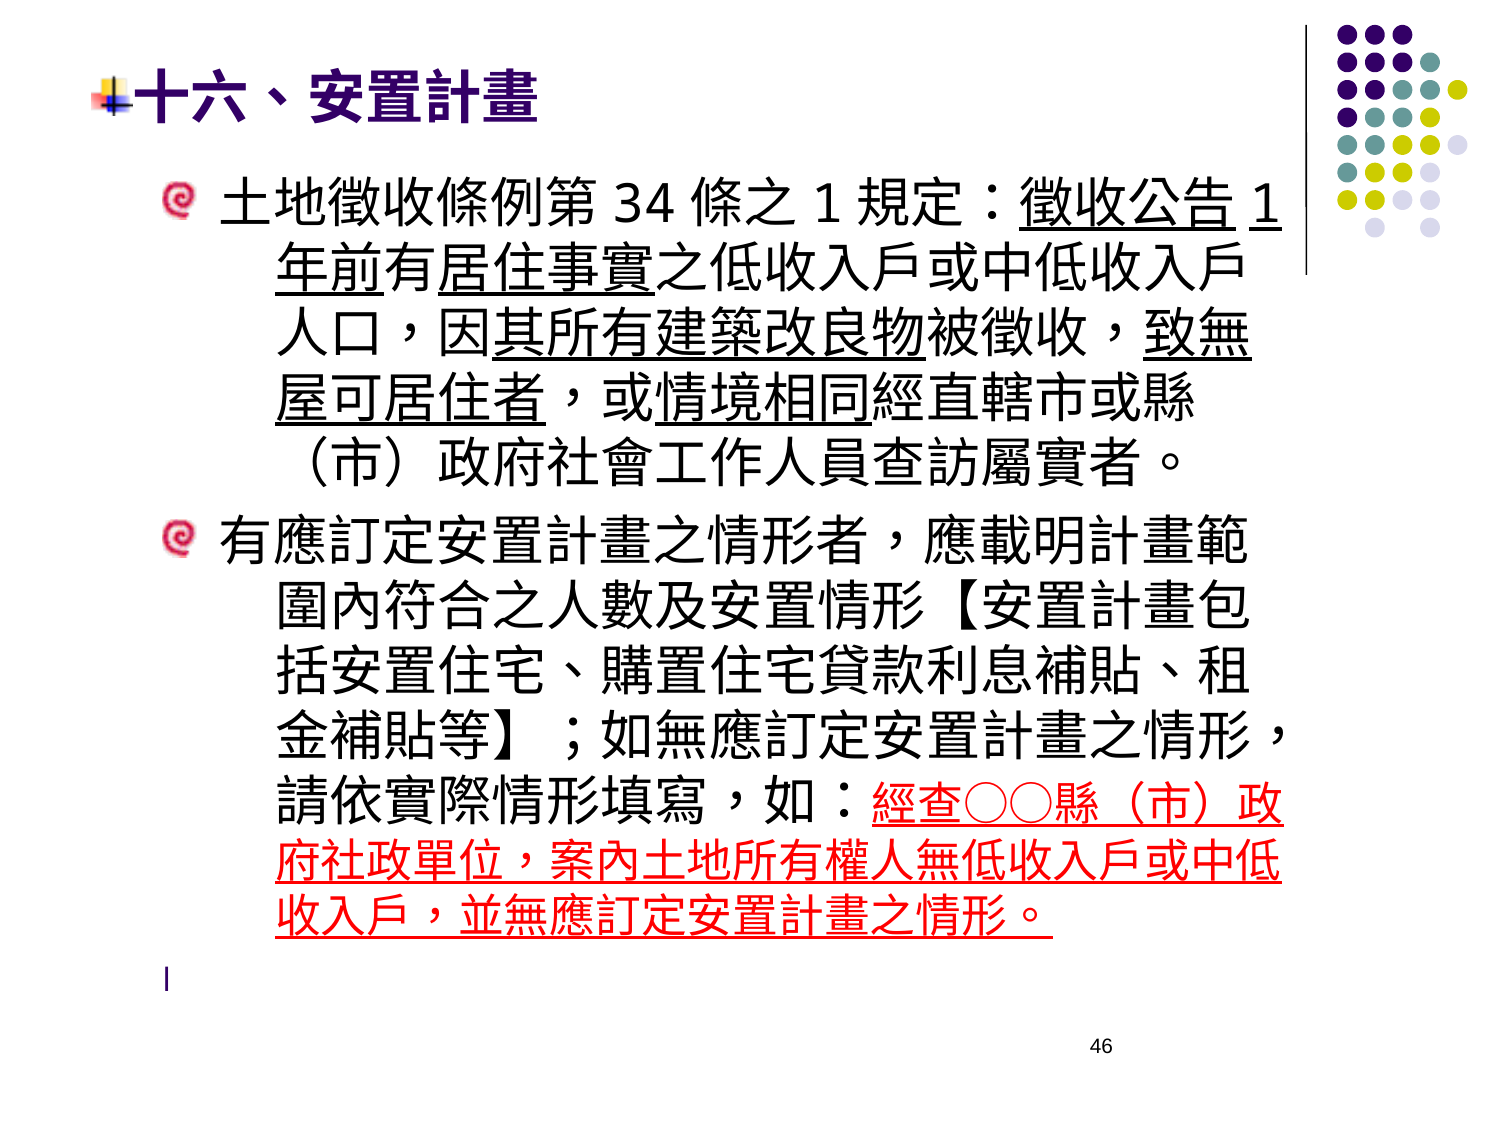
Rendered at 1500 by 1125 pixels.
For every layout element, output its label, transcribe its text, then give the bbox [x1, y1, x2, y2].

text_box [1074, 1025, 1426, 1101]
text_box 十六、安置計畫 [77, 43, 1314, 137]
list 土地徵收條例第34條之1規定：徵收公告1年前有居住事實之低收入戶或中低收入戶人口，因其所有建築改良物被徵收，致無屋可居住者，或情境相同經直轄市或縣（市）政府社會工作人員查訪屬實者。 有應訂定安置計畫之情形者，應載明計畫範圍內符合之人數及安置情形【安置計畫包括安置住宅、購置住宅貸款利息補貼、租金補貼等】；如無應訂定安置計畫之情形，請依實際情形填寫，如：經查○○縣（市）政府社政單位，案內土地所有權人無低收入戶或中低收入戶，並無應訂定安置計畫之情形。 [147, 160, 1306, 1006]
